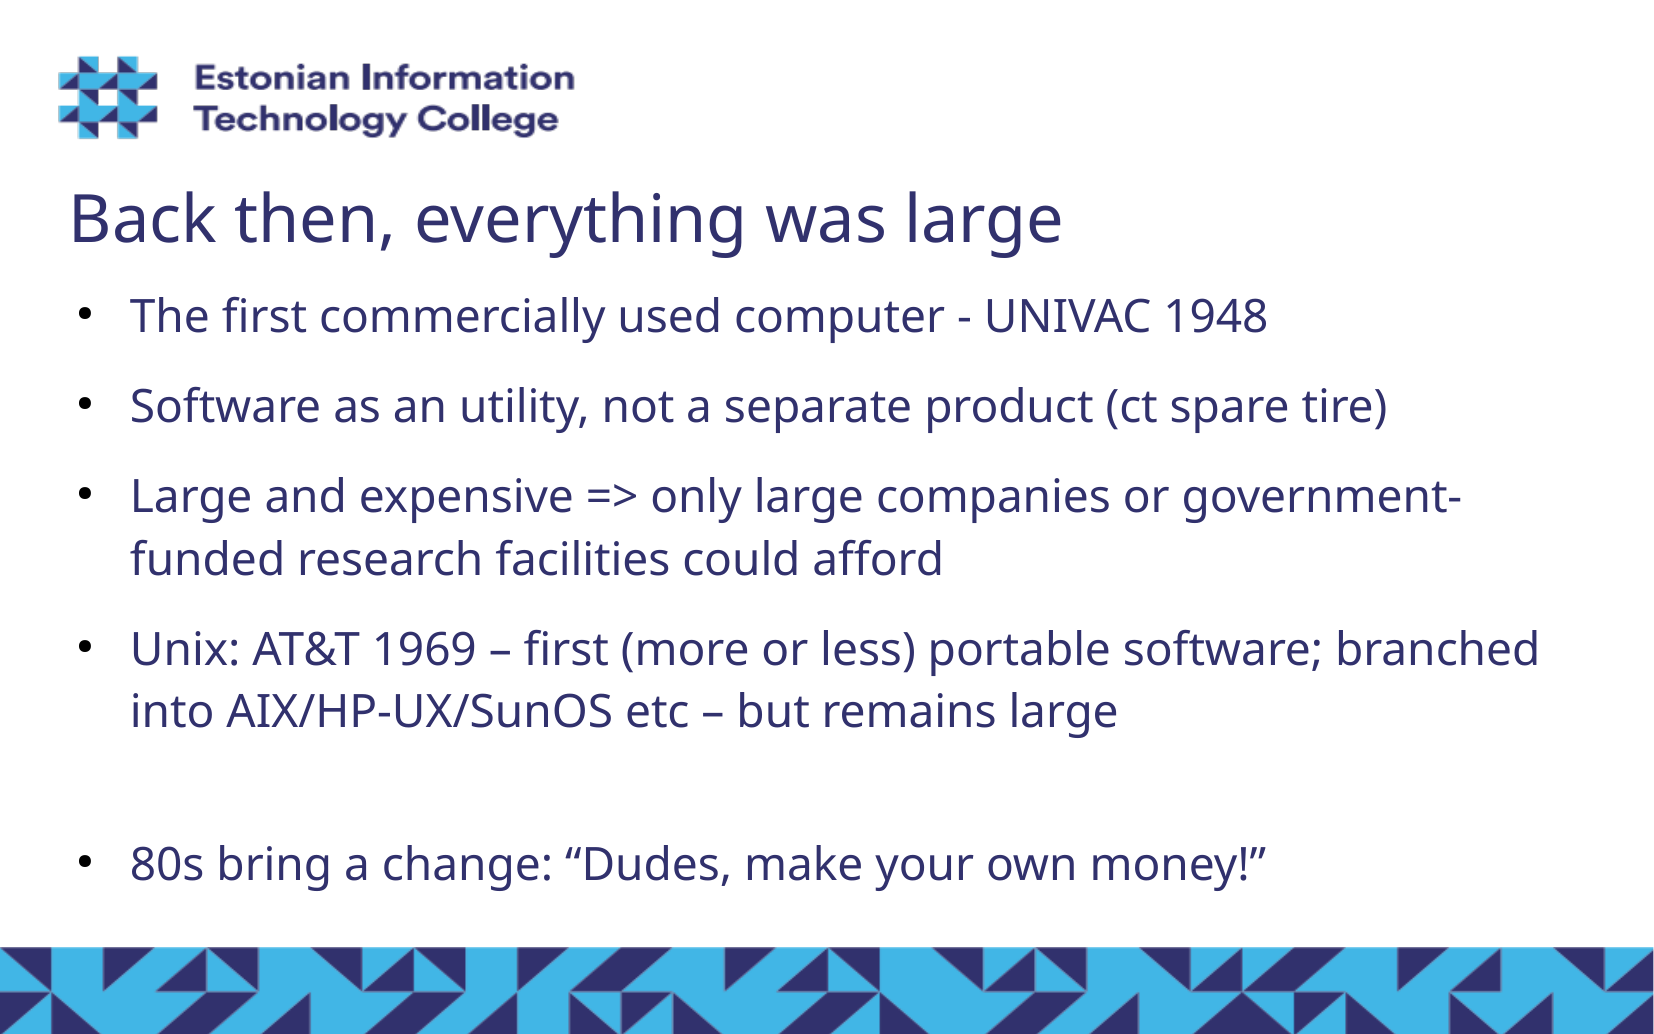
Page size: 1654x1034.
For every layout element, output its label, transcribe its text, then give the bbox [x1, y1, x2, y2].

list The first commercially used computer - UNIVAC 1948 Software as an utility, not a separate product (ct spare tire) Large and expensive => only large companies or government-funded research facilities could afford Unix: AT&T 1969 – first (more or less) portable software; branched into AIX/HP-UX/SunOS etc – but remains large 80s bring a change: “Dudes, make your own money!” [59, 283, 1595, 936]
title Back then, everything was large [68, 147, 1536, 283]
